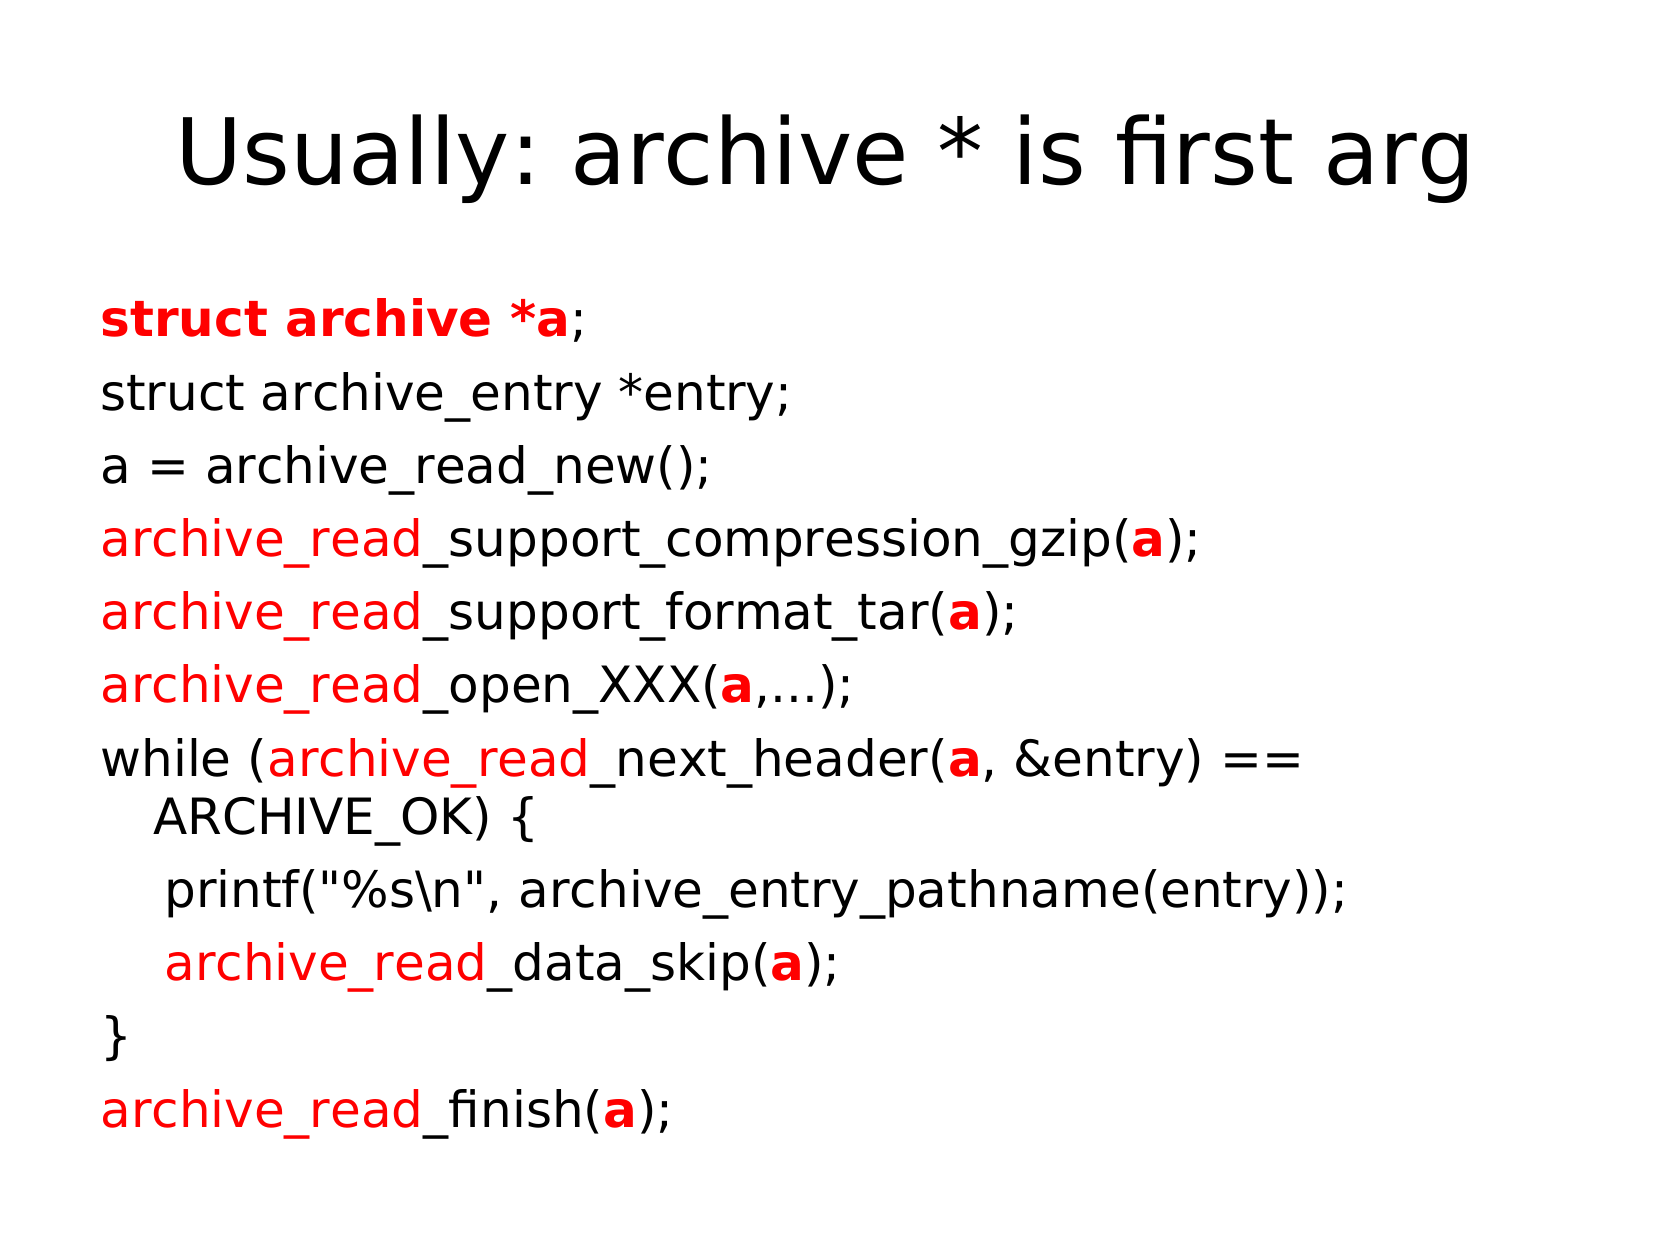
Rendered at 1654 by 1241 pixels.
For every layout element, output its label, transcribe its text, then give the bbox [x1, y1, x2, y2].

title Usually: archive * is first arg [82, 49, 1571, 257]
list struct archive *a; struct archive_entry *entry; a = archive_read_new(); archive_read_support_compression_gzip(a); archive_read_support_format_tar(a); archive_read_open_XXX(a,...); while (archive_read_next_header(a, &entry) == ARCHIVE_OK) { printf("%s\n", archive_entry_pathname(entry)); archive_read_data_skip(a); } archive_read_finish(a); [82, 290, 1571, 1139]
